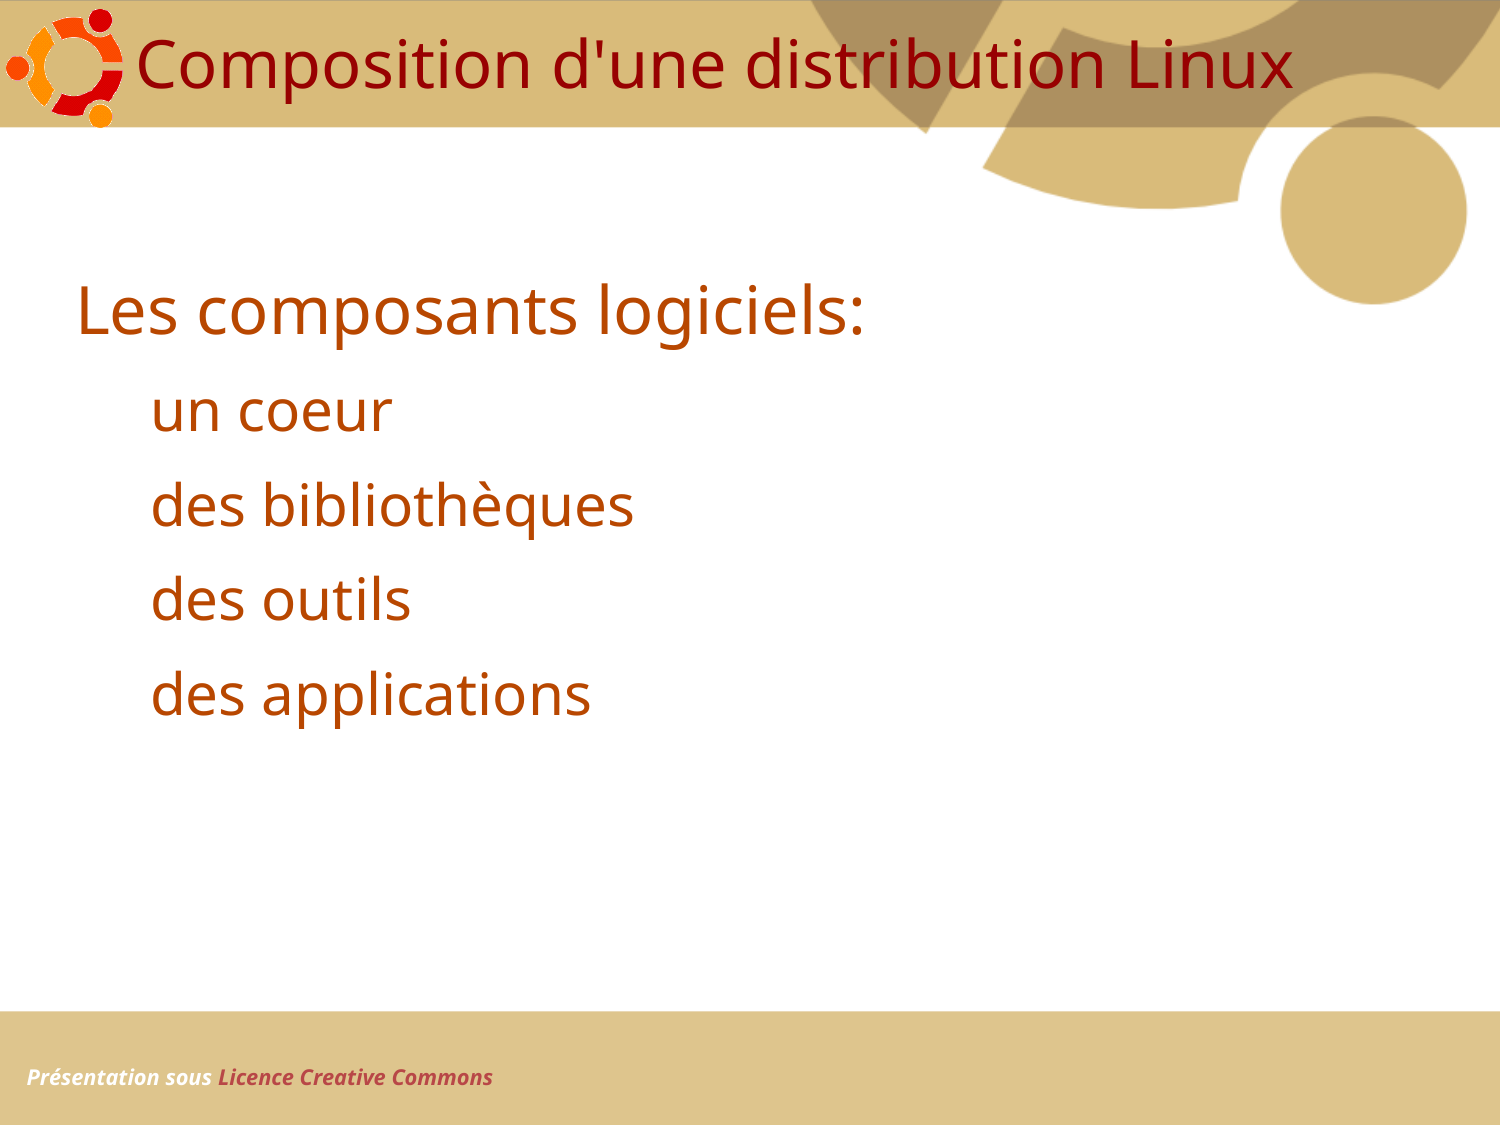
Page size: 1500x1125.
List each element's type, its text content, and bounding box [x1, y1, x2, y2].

picture [0, 0, 1500, 557]
list Les composants logiciels: un coeur des bibliothèques des outils des applications [75, 262, 1425, 949]
title Composition d'une distribution Linux [135, 0, 1417, 152]
